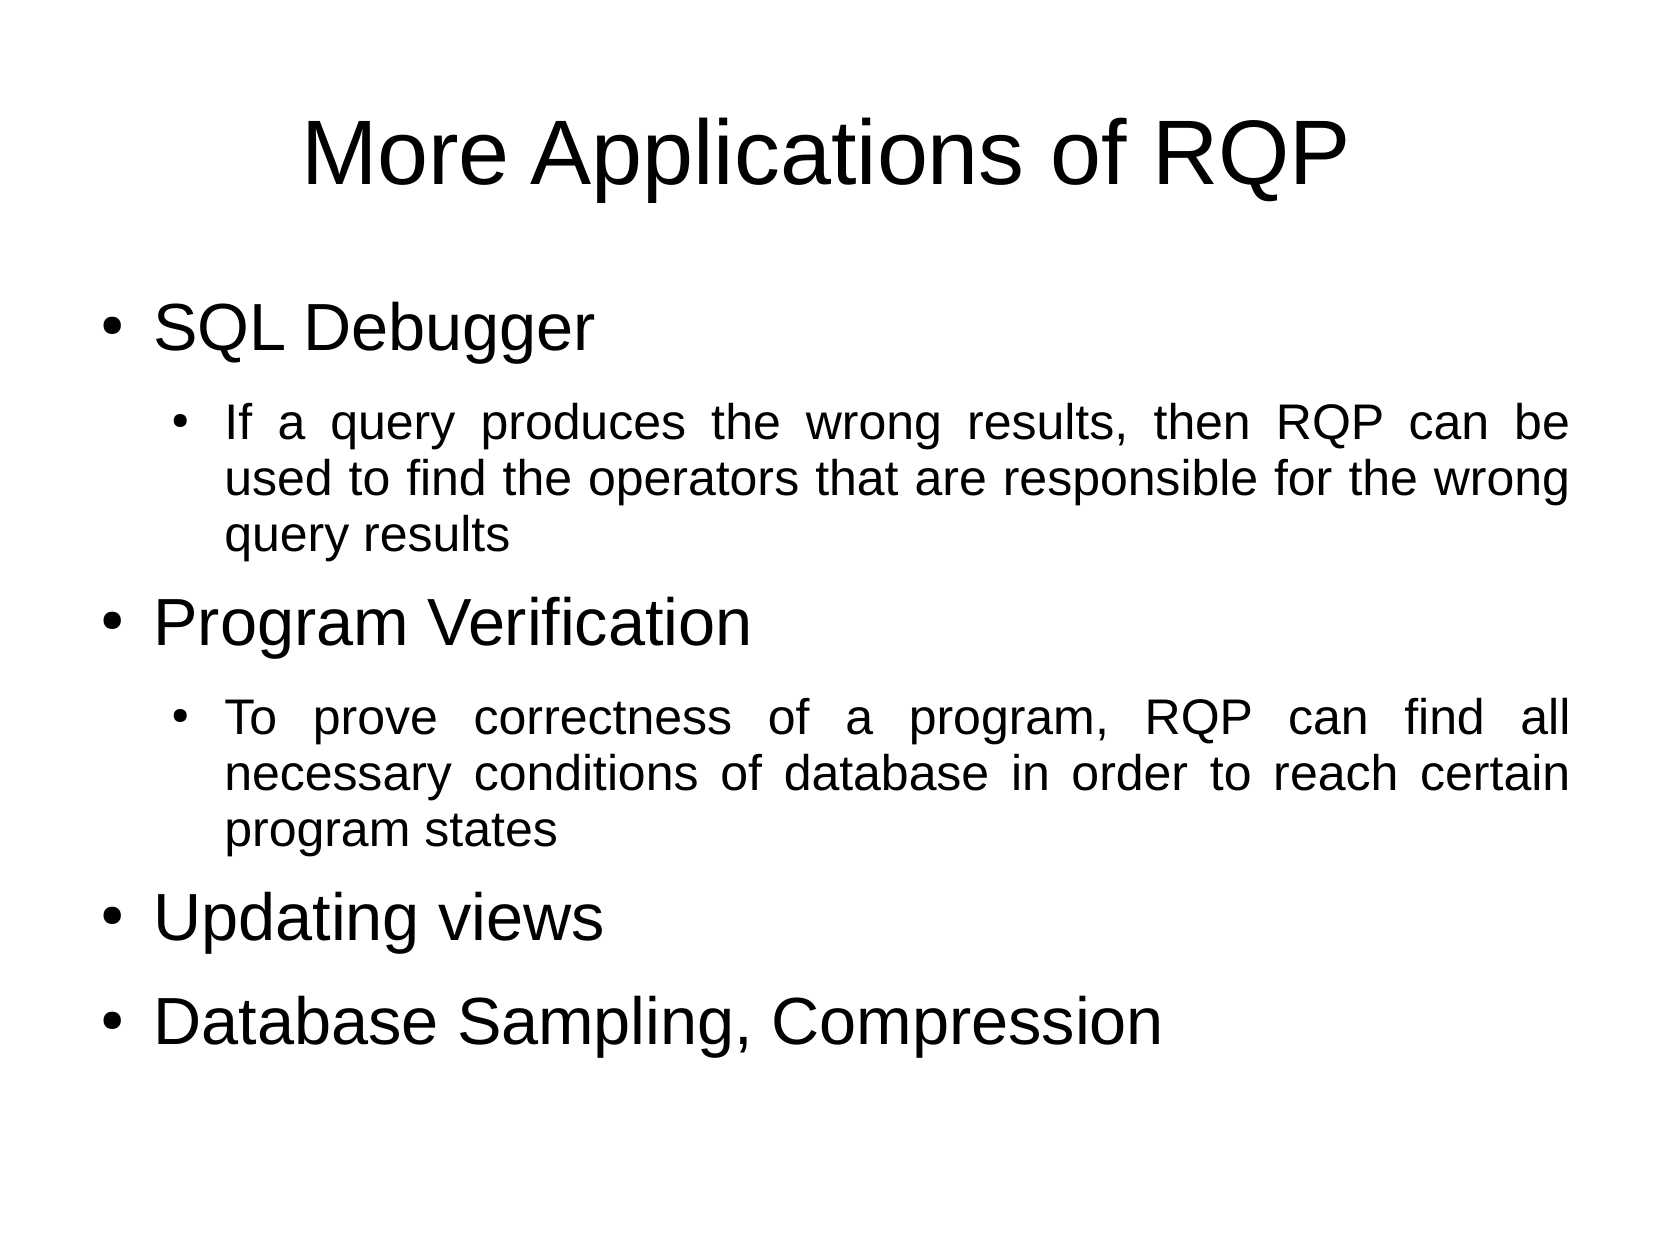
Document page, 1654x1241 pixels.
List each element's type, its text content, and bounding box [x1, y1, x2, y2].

title More Applications of RQP [82, 49, 1571, 257]
list SQL Debugger If a query produces the wrong results, then RQP can be used to find the operators that are responsible for the wrong query results Program Verification To prove correctness of a program, RQP can find all necessary conditions of database in order to reach certain program states Updating views Database Sampling, Compression [82, 290, 1571, 1109]
